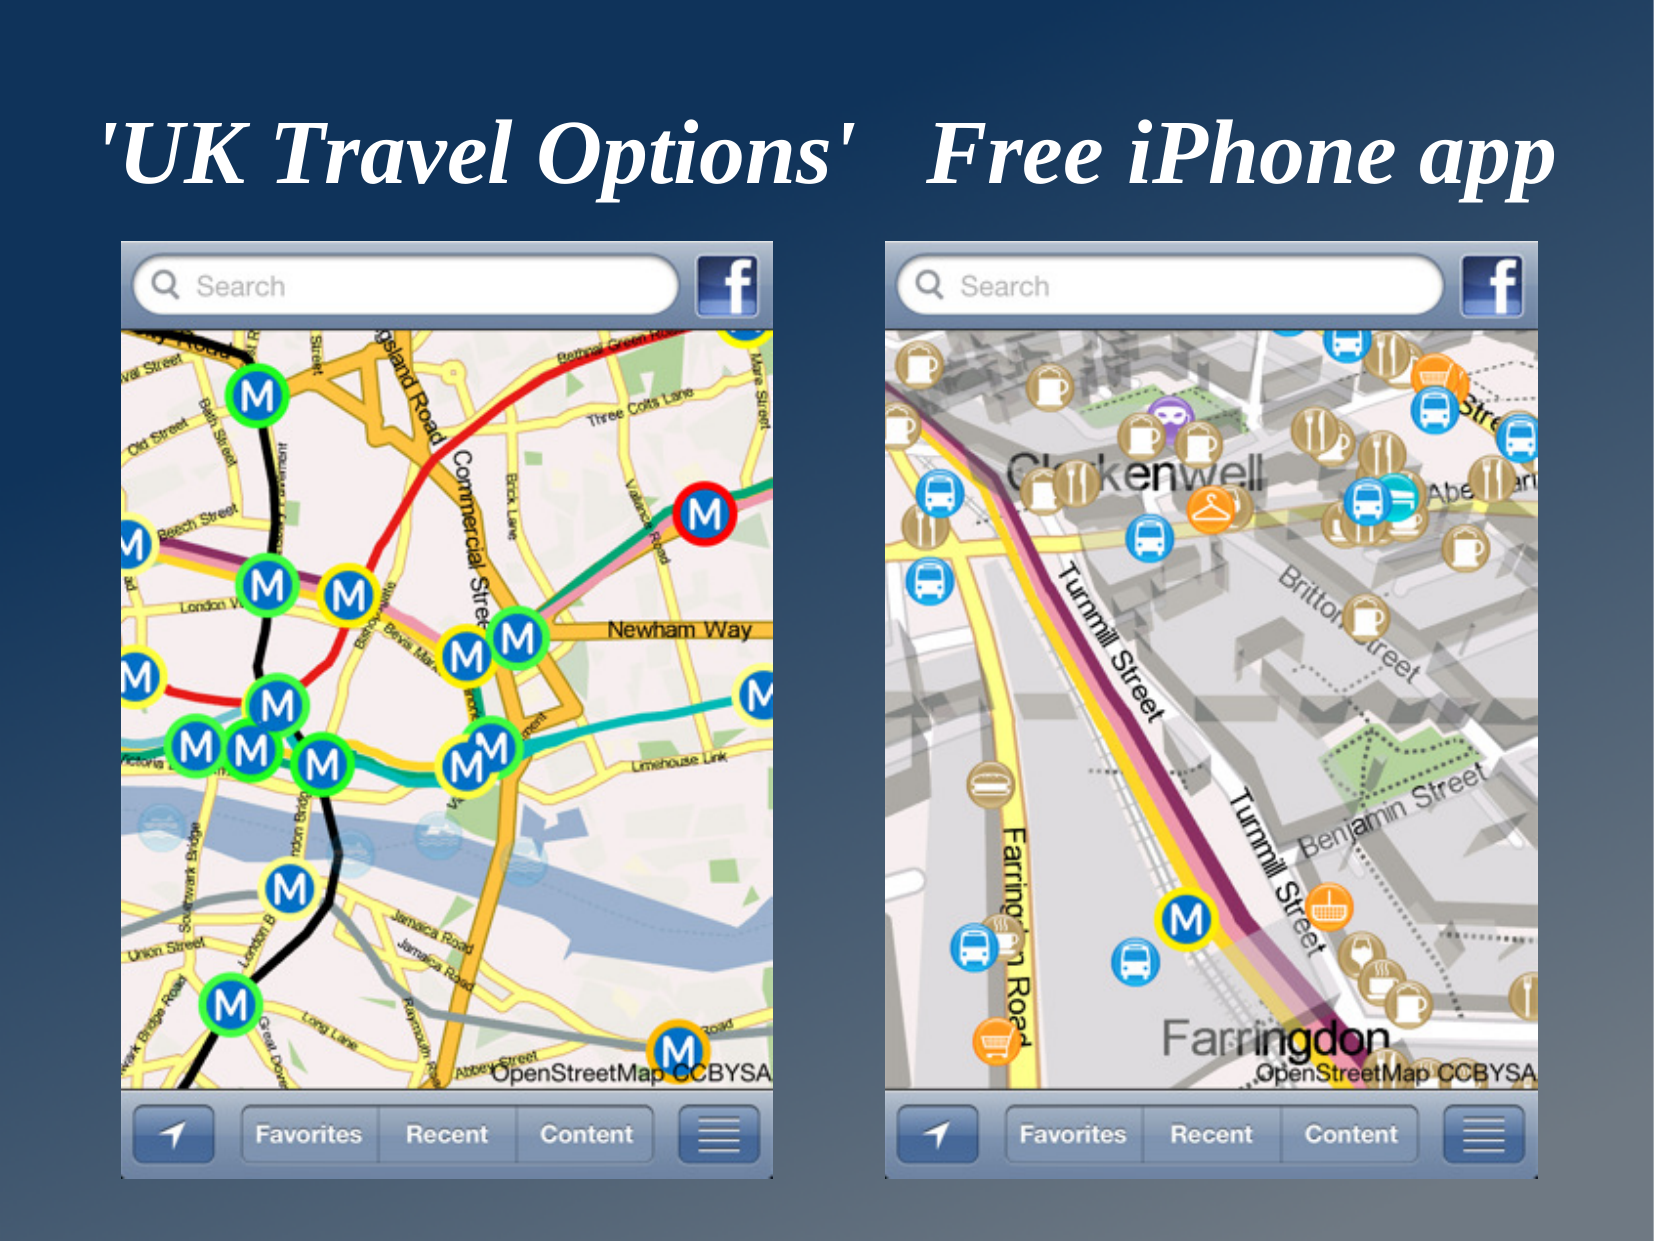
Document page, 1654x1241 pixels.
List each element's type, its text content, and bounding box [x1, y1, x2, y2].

title 'UK Travel Options' Free iPhone app [82, 56, 1571, 250]
picture [0, 0, 1654, 1241]
